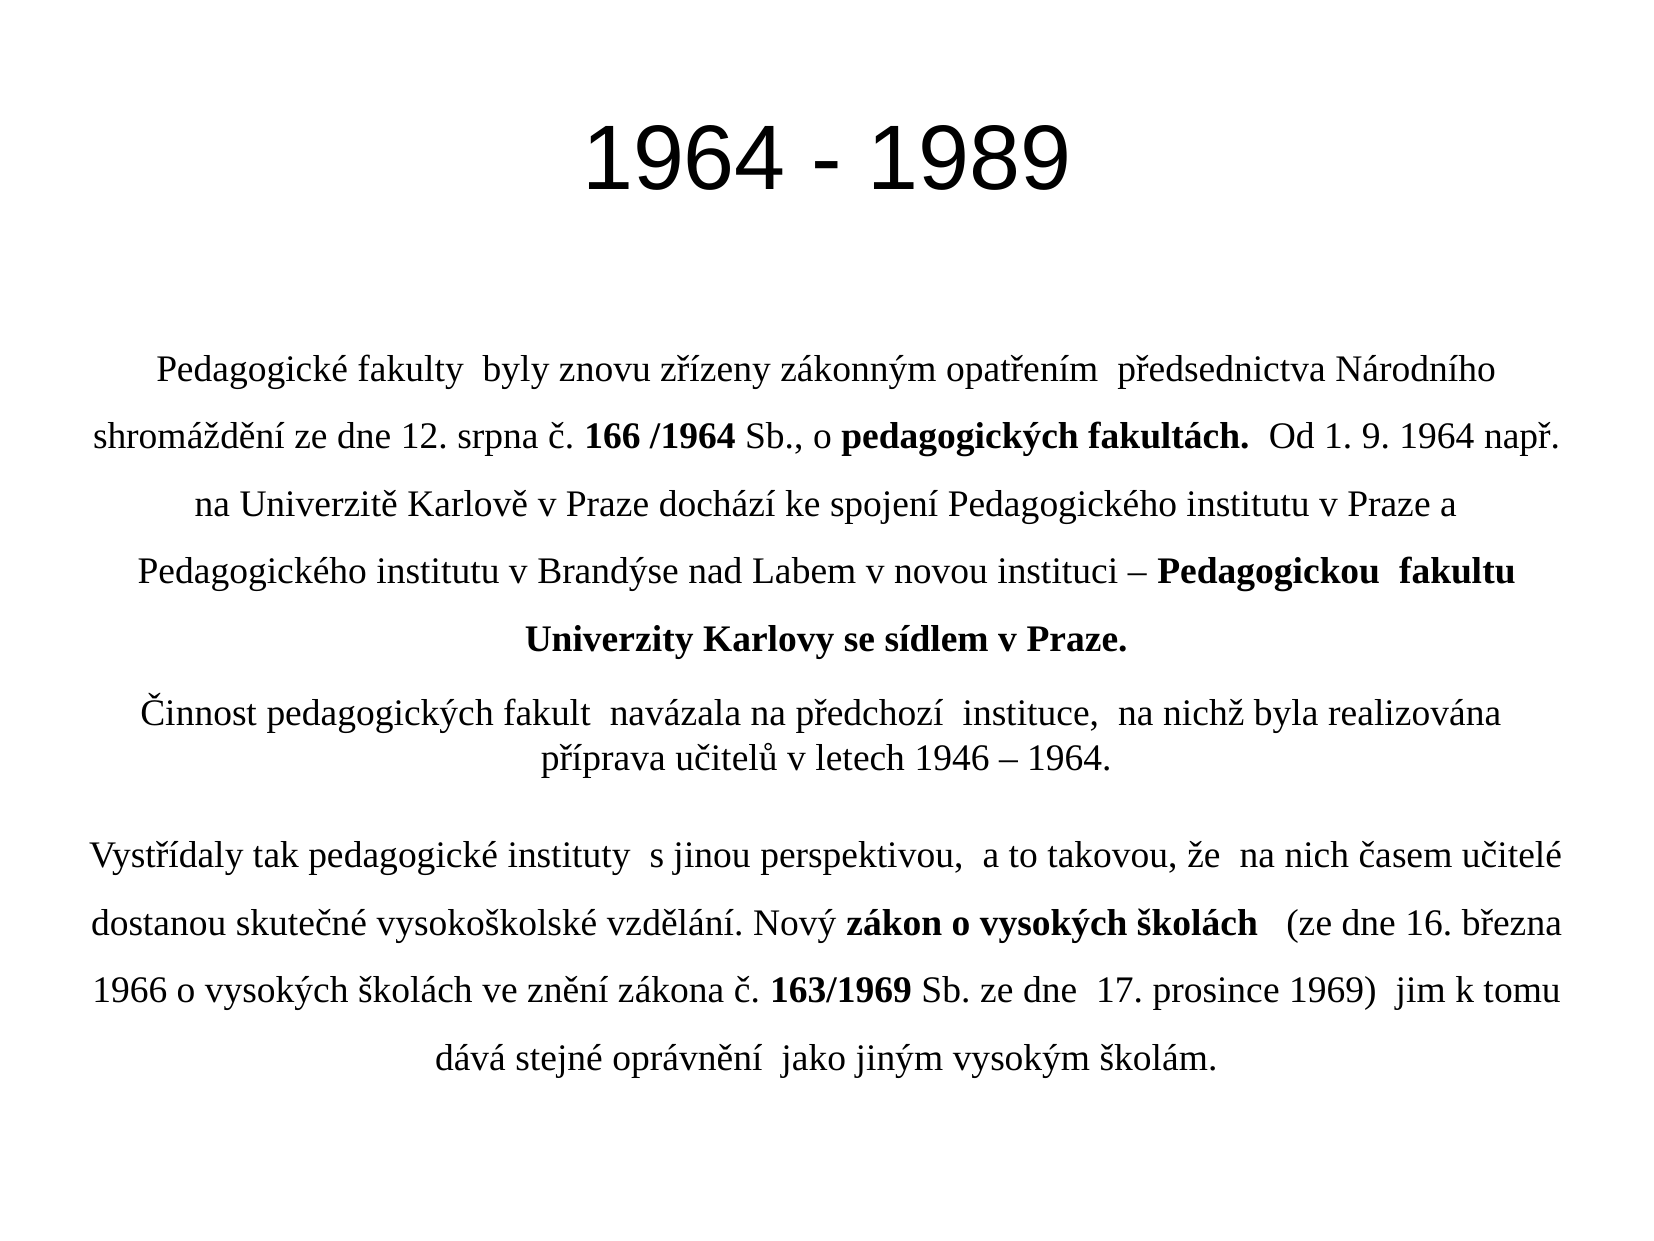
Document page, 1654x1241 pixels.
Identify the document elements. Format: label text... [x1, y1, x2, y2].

subtitle Pedagogické fakulty byly znovu zřízeny zákonným opatřením předsednictva Národního shromáždění ze dne 12. srpna č. 166 /1964 Sb., o pedagogických fakultách. Od 1. 9. 1964 např. na Univerzitě Karlově v Praze dochází ke spojení Pedagogického institutu v Praze a Pedagogického institutu v Brandýse nad Labem v novou instituci – Pedagogickou fakultu Univerzity Karlovy se sídlem v Praze. Činnost pedagogických fakult navázala na předchozí instituce, na nichž byla realizována příprava učitelů v letech 1946 – 1964. Vystřídaly tak pedagogické instituty s jinou perspektivou, a to takovou, že na nich časem učitelé dostanou skutečné vysokoškolské vzdělání. Nový zákon o vysokých školách (ze dne 16. března 1966 o vysokých školách ve znění zákona č. 163/1969 Sb. ze dne 17. prosince 1969) jim k tomu dává stejné oprávnění jako jiným vysokým školám. [82, 297, 1571, 1102]
title 1964 - 1989 [82, 56, 1571, 250]
